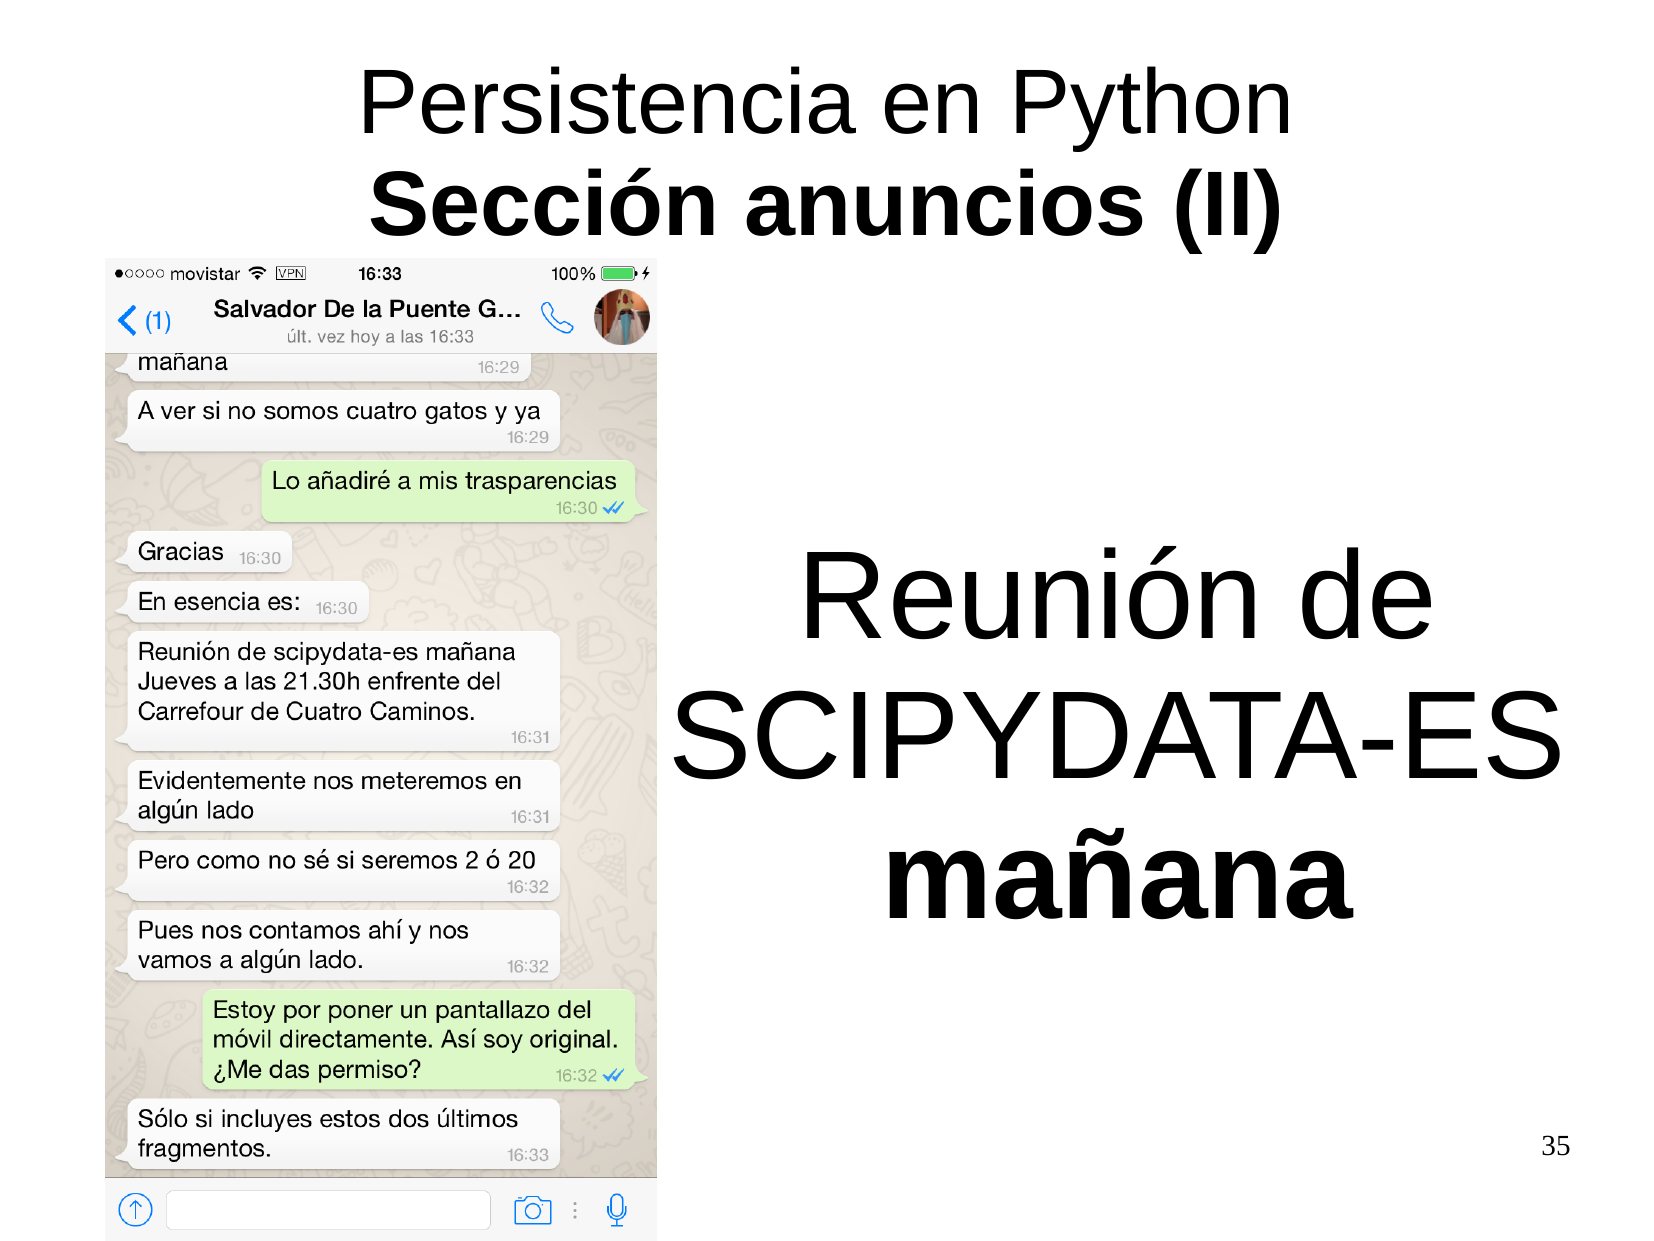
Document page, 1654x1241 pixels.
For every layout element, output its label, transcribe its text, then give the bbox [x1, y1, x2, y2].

subtitle Reunión de SCIPYDATA-ES mañana [656, 255, 1579, 1216]
picture [105, 258, 657, 1241]
title Persistencia en Python Sección anuncios (II) [82, 49, 1571, 257]
